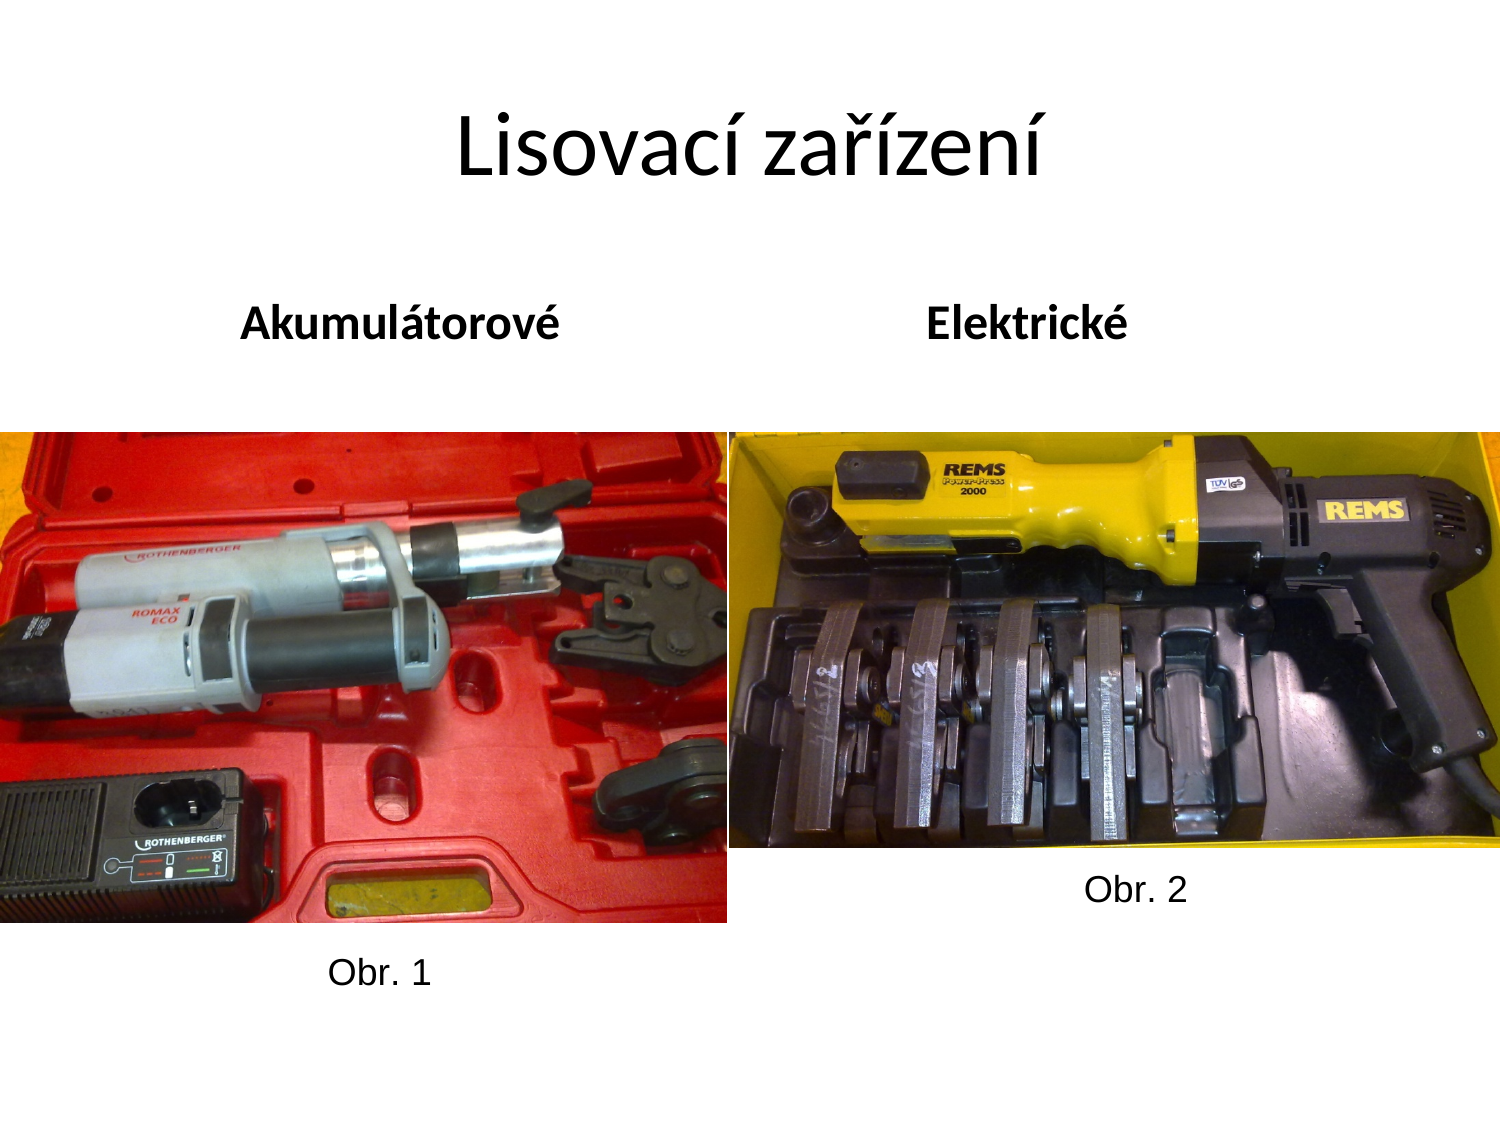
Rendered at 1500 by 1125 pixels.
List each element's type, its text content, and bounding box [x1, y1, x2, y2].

title Lisovací zařízení [75, 45, 1426, 233]
list Elektrické [761, 251, 1425, 357]
list Akumulátorové [74, 251, 738, 357]
text_box Obr. 2 [1068, 857, 1211, 919]
text_box [729, 432, 1500, 848]
text_box [0, 432, 727, 923]
text_box Obr. 1 [312, 940, 479, 1001]
